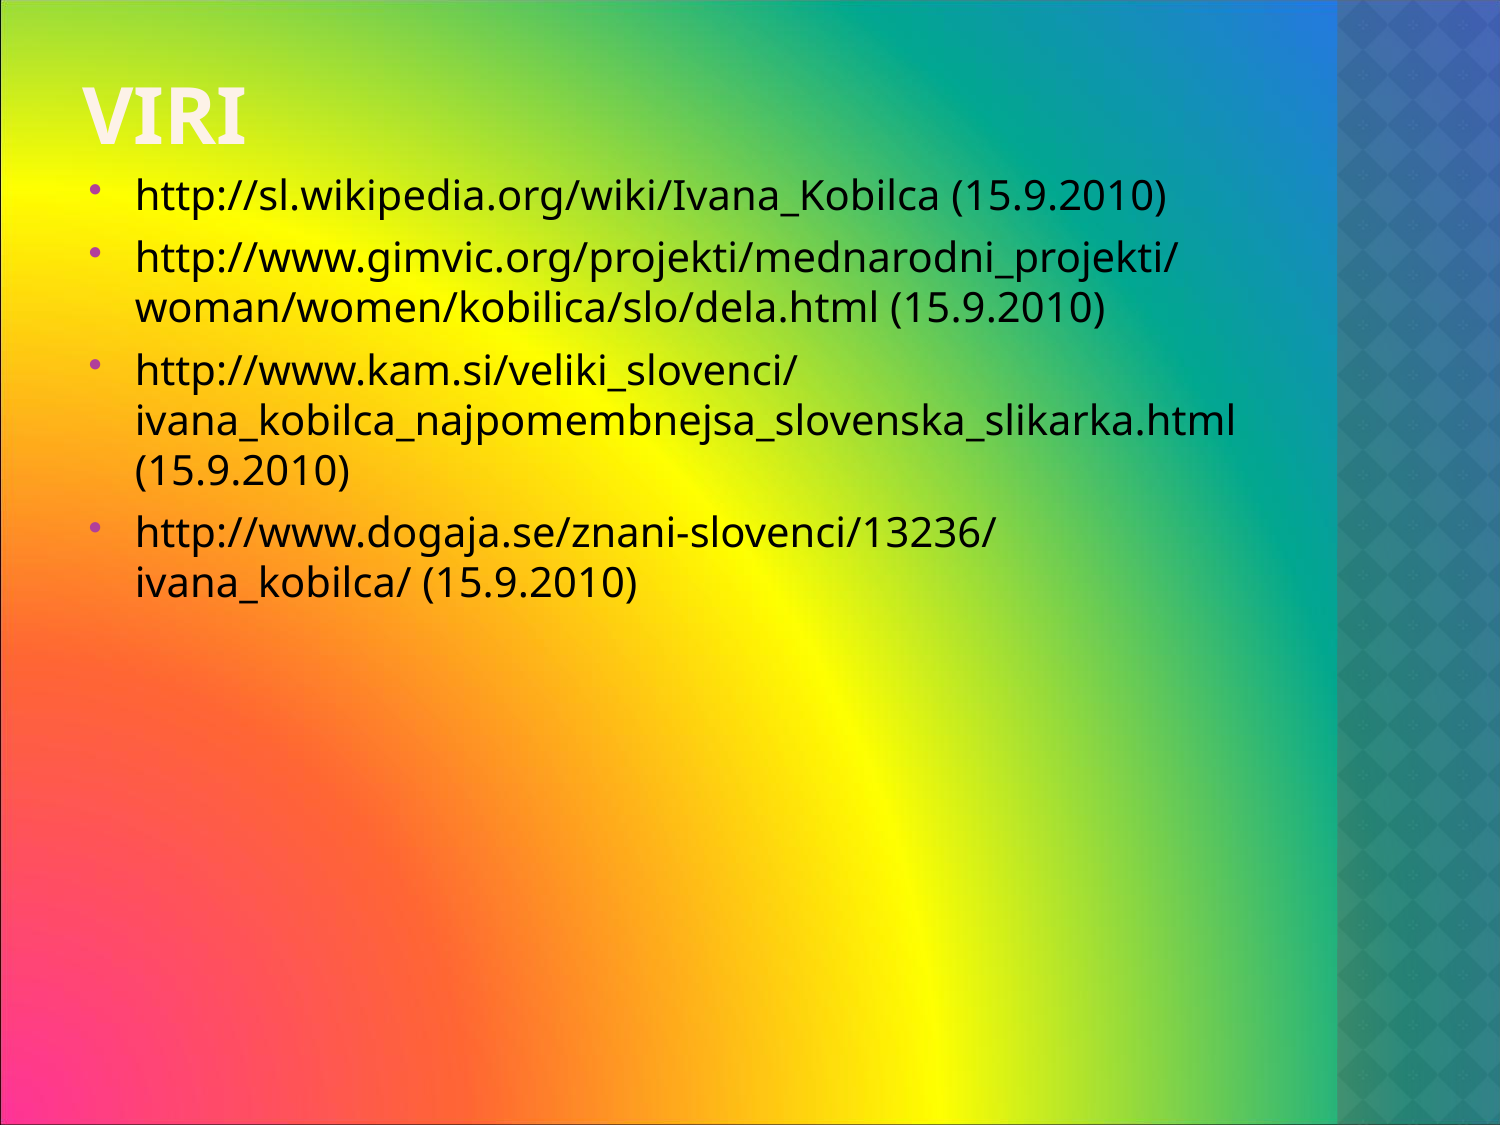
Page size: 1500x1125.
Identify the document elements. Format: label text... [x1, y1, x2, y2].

picture [0, 0, 1500, 1125]
title VIRI [75, 52, 1263, 160]
list http://sl.wikipedia.org/wiki/Ivana_Kobilca (15.9.2010) http://www.gimvic.org/projekti/mednarodni_projekti/woman/women/kobilica/slo/dela.html (15.9.2010) http://www.kam.si/veliki_slovenci/ivana_kobilca_najpomembnejsa_slovenska_slikarka.html (15.9.2010) http://www.dogaja.se/znani-slovenci/13236/ivana_kobilca/ (15.9.2010) [75, 160, 1263, 1094]
